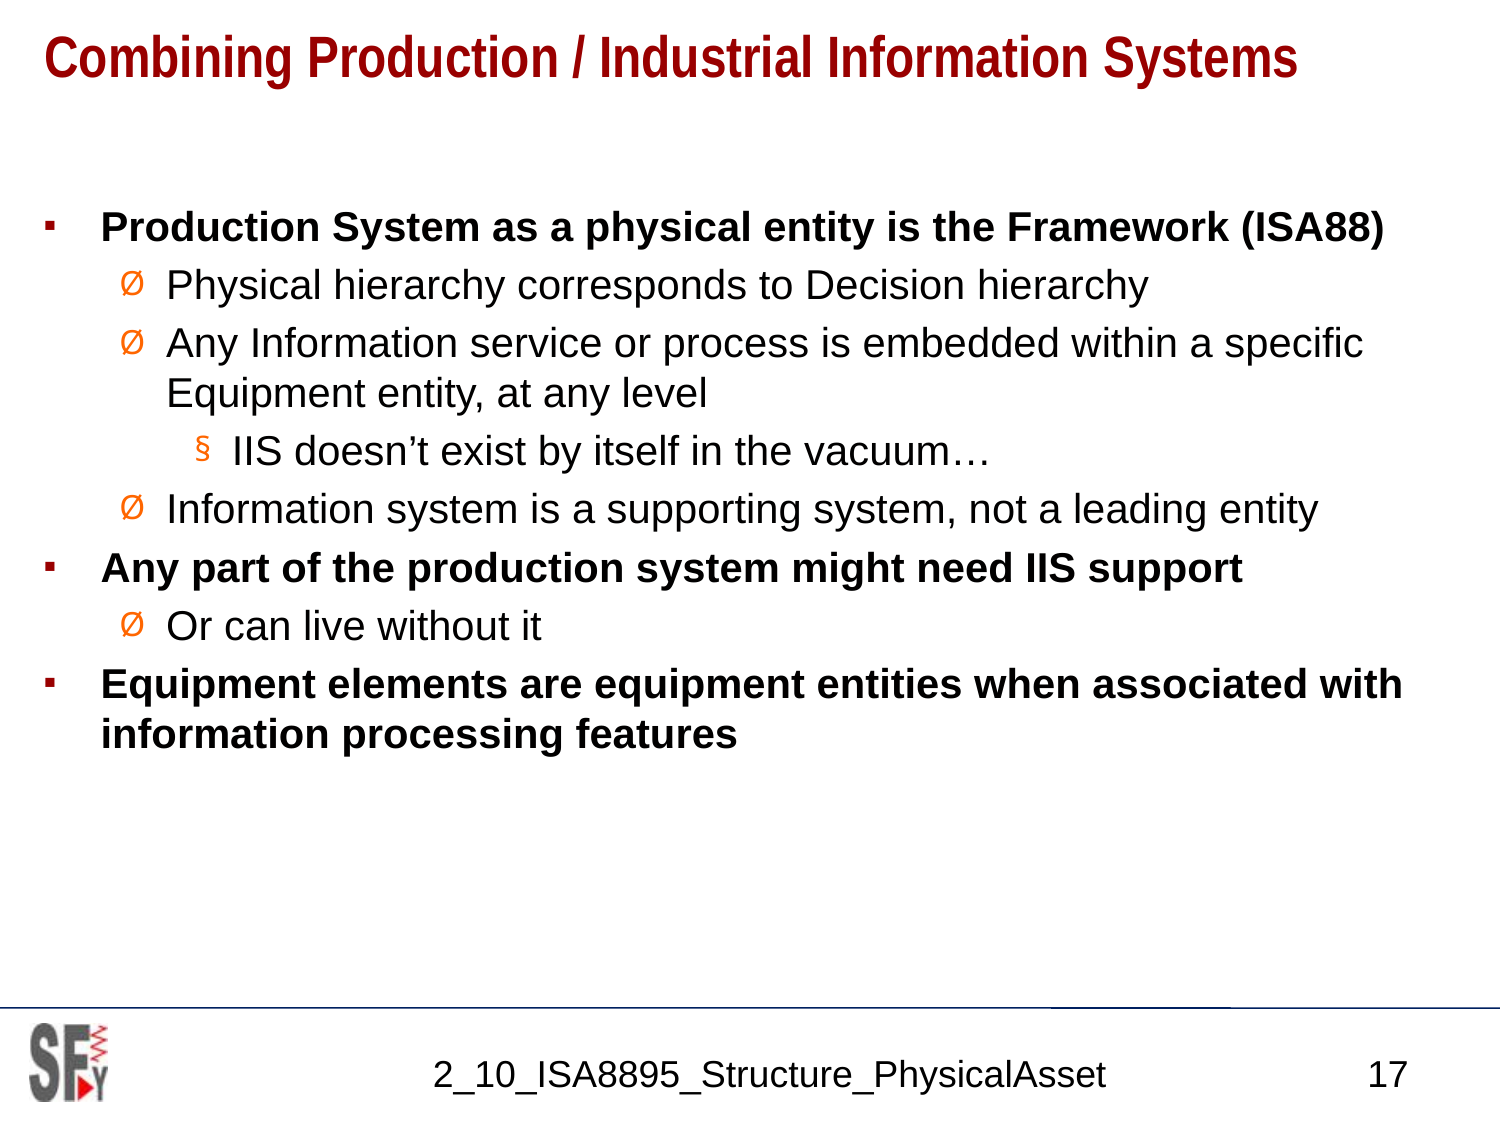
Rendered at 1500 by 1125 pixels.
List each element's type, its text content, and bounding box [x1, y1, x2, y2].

list Production System as a physical entity is the Framework (ISA88) Physical hierarchy corresponds to Decision hierarchy Any Information service or process is embedded within a specific Equipment entity, at any level IIS doesn’t exist by itself in the vacuum… Information system is a supporting system, not a leading entity Any part of the production system might need IIS support Or can live without it Equipment elements are equipment entities when associated with information processing features [29, 184, 1471, 988]
slide_number <numéro> [1352, 1034, 1490, 1103]
footer 2_10_ISA8895_Structure_PhysicalAsset [417, 1034, 1352, 1103]
title Combining Production / Industrial Information Systems [29, 12, 1471, 138]
picture [29, 1023, 108, 1102]
